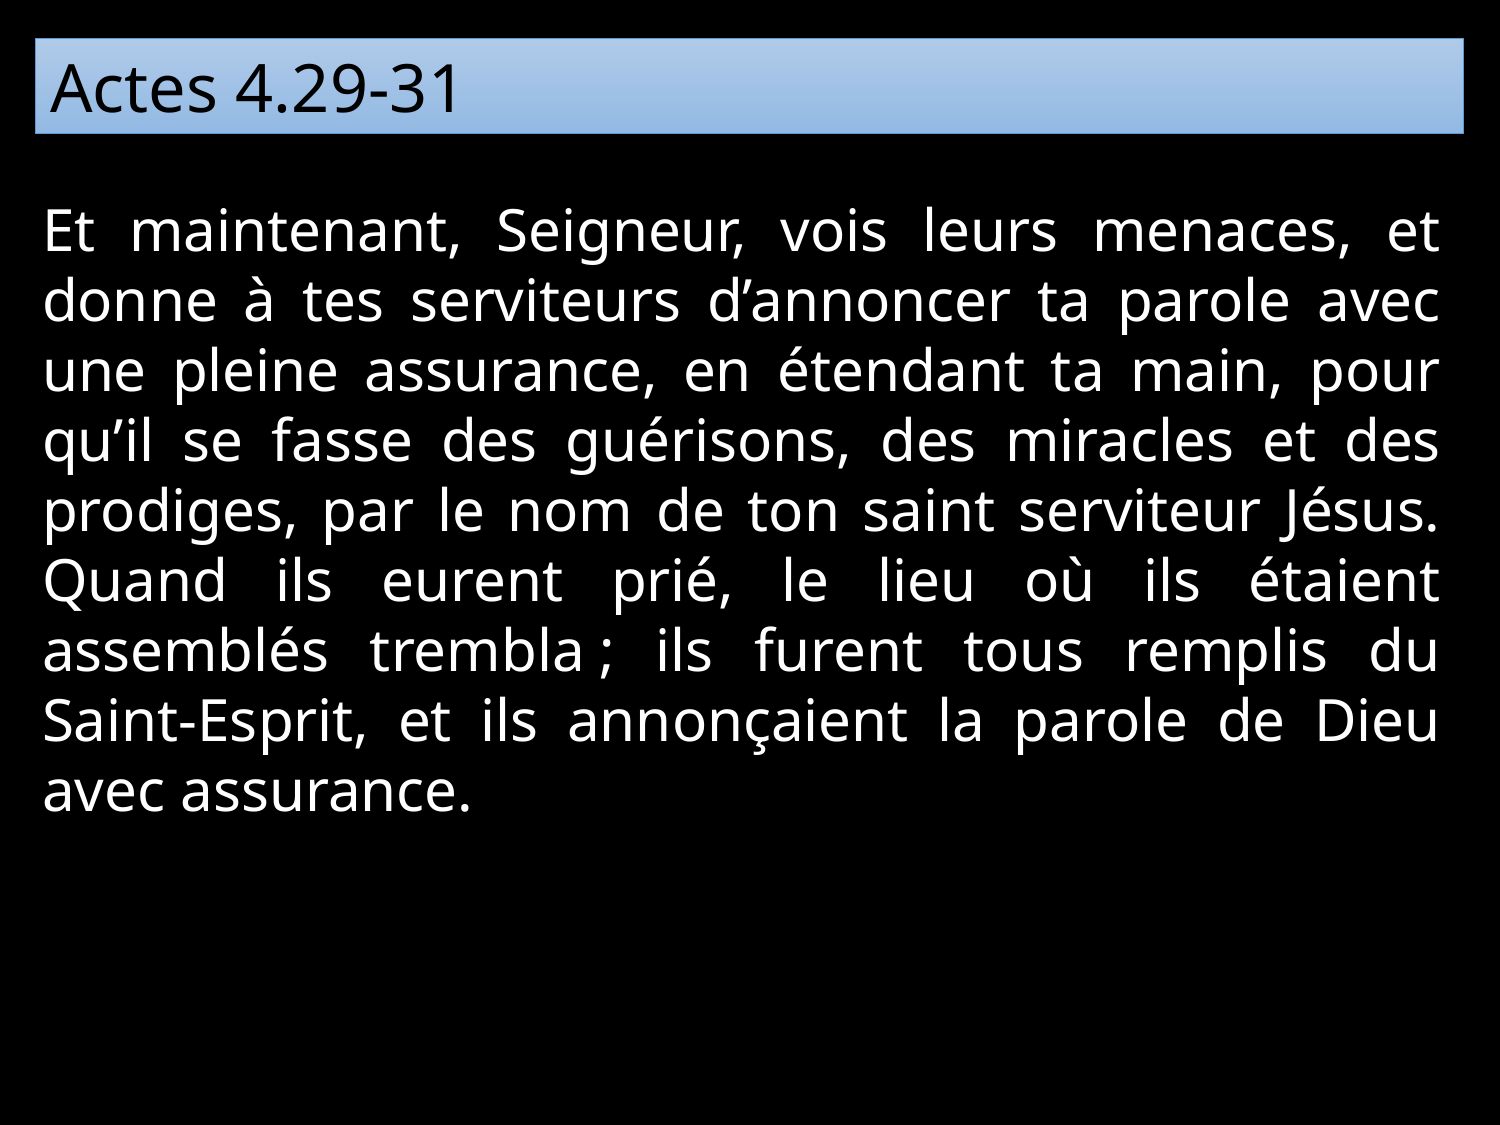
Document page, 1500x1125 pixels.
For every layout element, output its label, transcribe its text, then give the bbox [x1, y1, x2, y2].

text_box Et maintenant, Seigneur, vois leurs menaces, et donne à tes serviteurs d’annoncer ta parole avec une pleine assurance, en étendant ta main, pour qu’il se fasse des guérisons, des miracles et des prodiges, par le nom de ton saint serviteur Jésus. Quand ils eurent prié, le lieu où ils étaient assemblés trembla ; ils furent tous remplis du Saint-Esprit, et ils annonçaient la parole de Dieu avec assurance. [27, 185, 1456, 831]
text_box Actes 4.29-31 [35, 38, 1464, 134]
